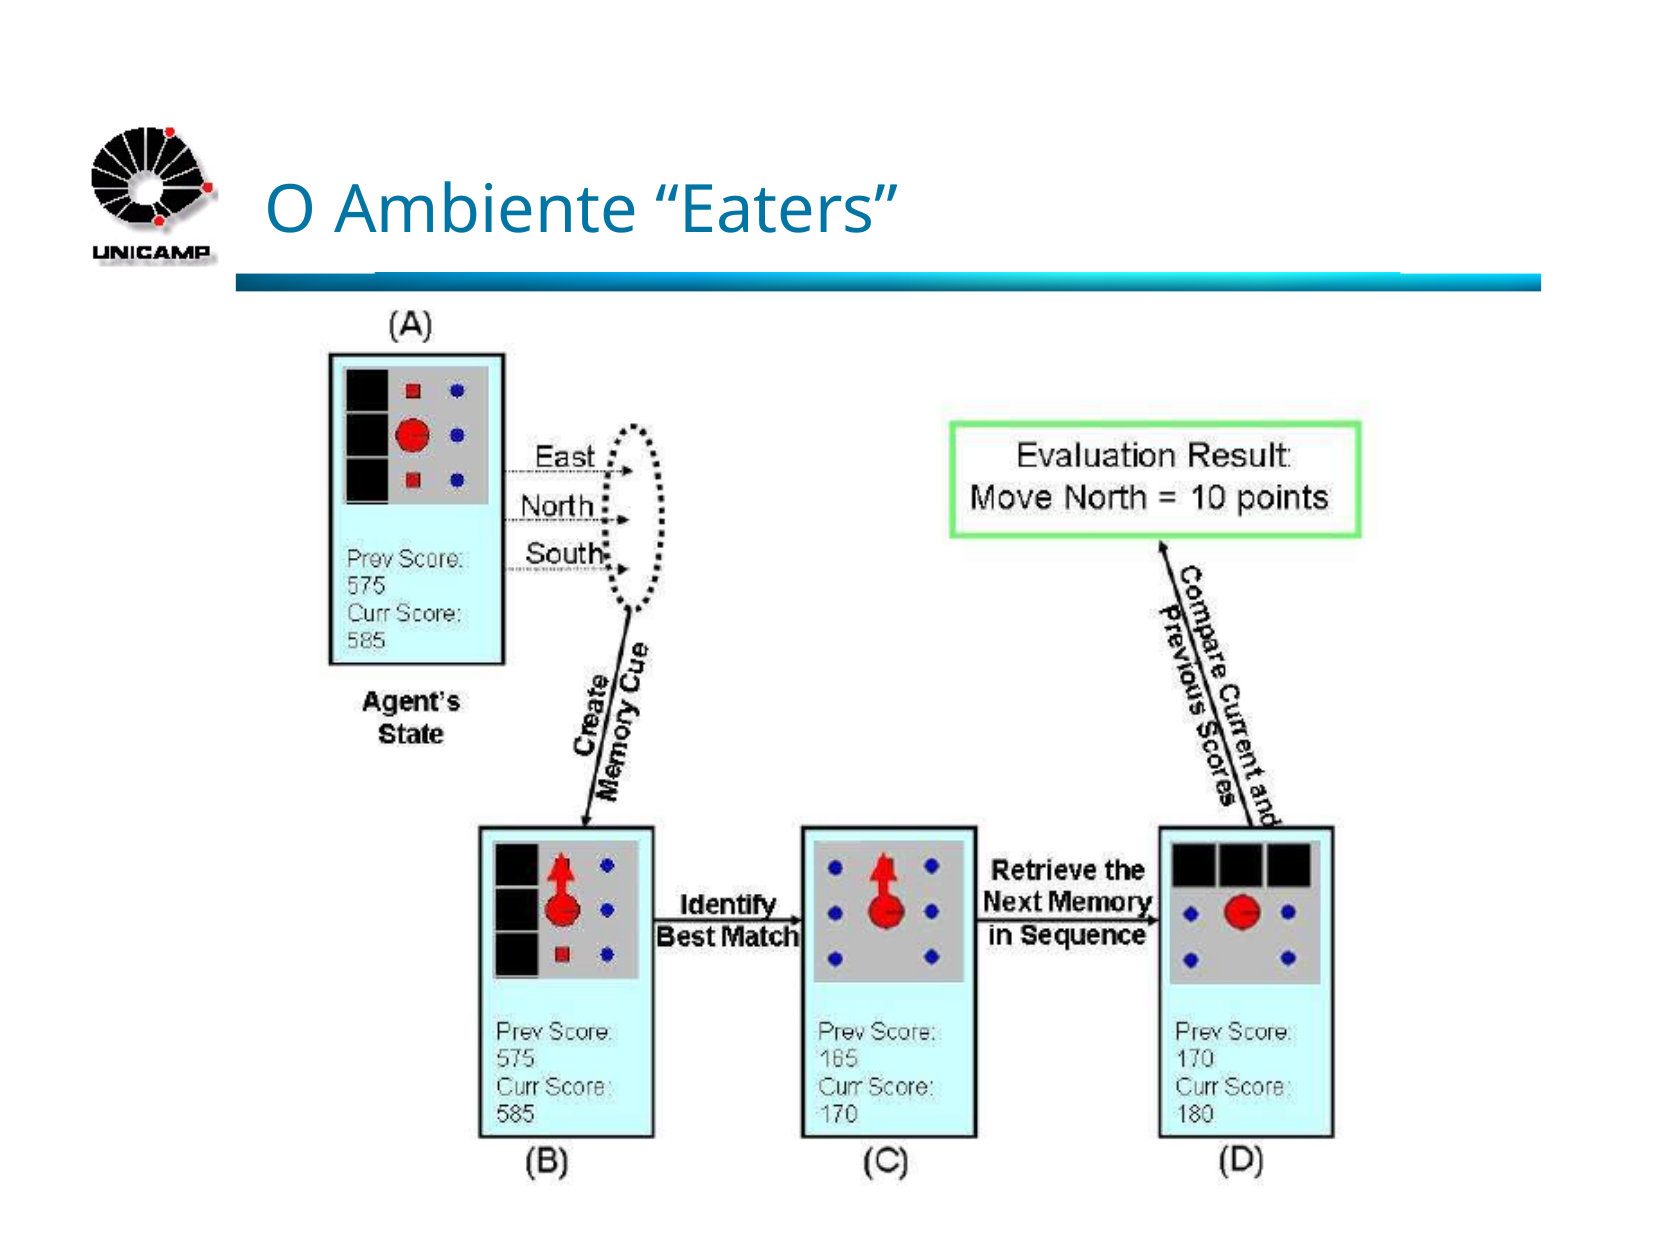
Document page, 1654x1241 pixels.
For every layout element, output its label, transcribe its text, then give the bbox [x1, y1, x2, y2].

title O Ambiente “Eaters” [264, 57, 1534, 250]
picture [125, 272, 1654, 295]
picture [295, 300, 1418, 1211]
